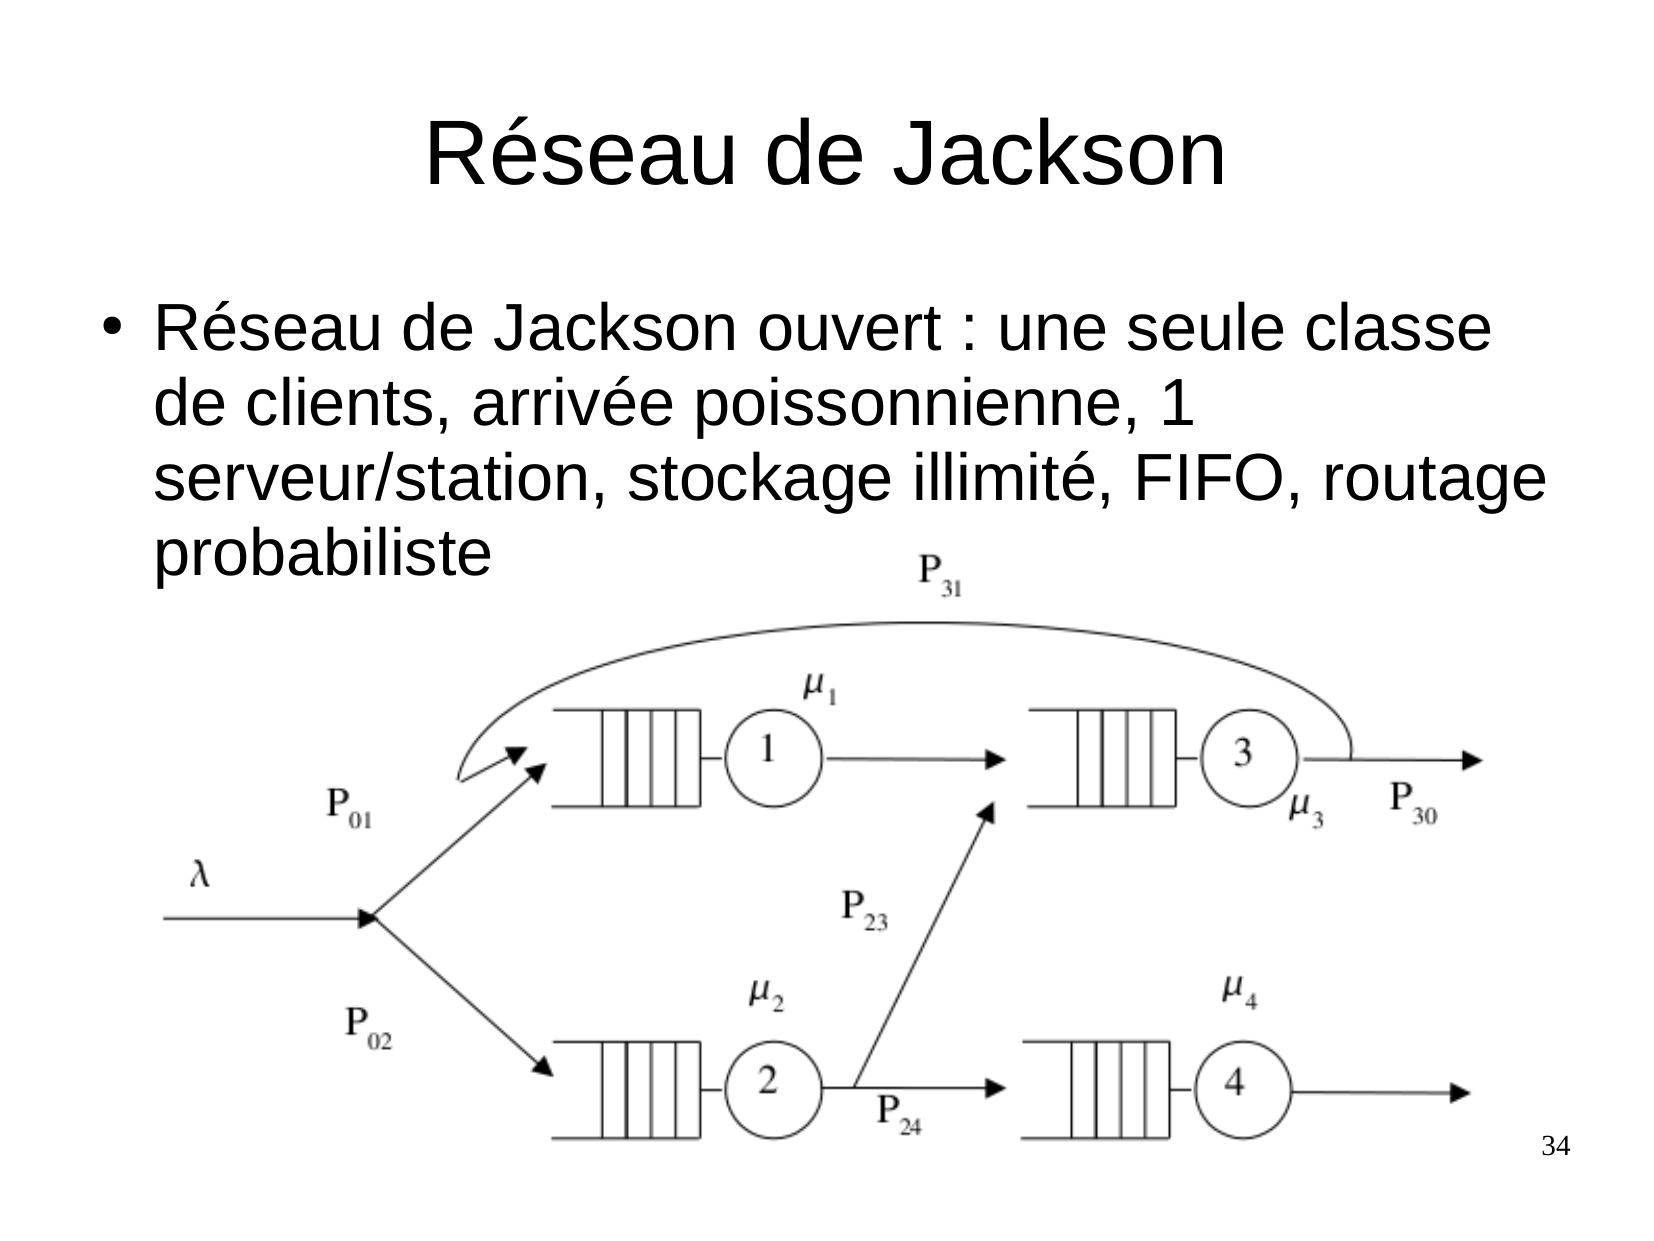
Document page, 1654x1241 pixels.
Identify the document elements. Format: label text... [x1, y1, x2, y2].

list Réseau de Jackson ouvert : une seule classe de clients, arrivée poissonnienne, 1 serveur/station, stockage illimité, FIFO, routage probabiliste [82, 290, 1571, 1094]
title Réseau de Jackson [82, 56, 1571, 250]
picture [162, 1094, 1488, 1150]
